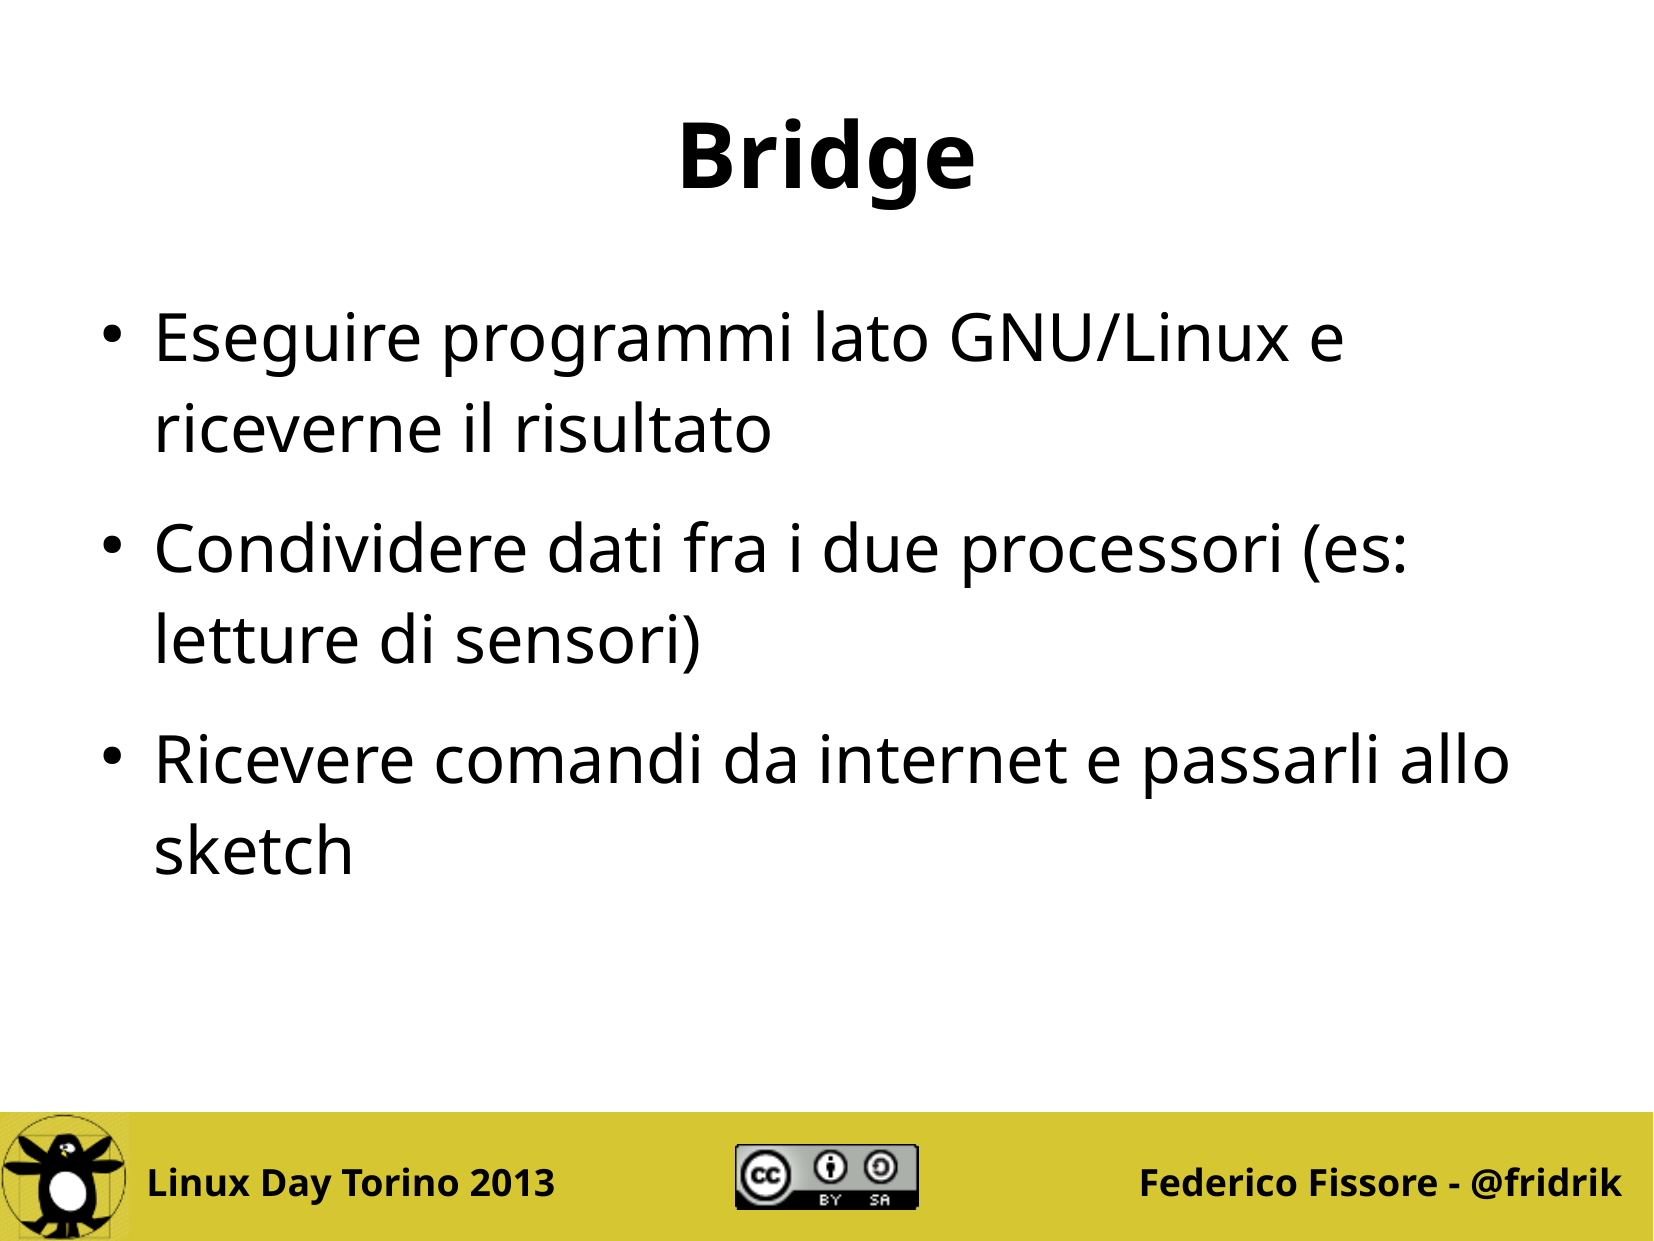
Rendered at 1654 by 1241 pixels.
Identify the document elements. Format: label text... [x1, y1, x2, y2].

text_box Federico Fissore - @fridrik [1123, 1148, 1627, 1206]
title Bridge [82, 49, 1571, 257]
text_box Linux Day Torino 2013 [131, 1148, 553, 1206]
picture [0, 1112, 1653, 1241]
list Eseguire programmi lato GNU/Linux e riceverne il risultato Condividere dati fra i due processori (es: letture di sensori) Ricevere comandi da internet e passarli allo sketch [82, 290, 1538, 1010]
